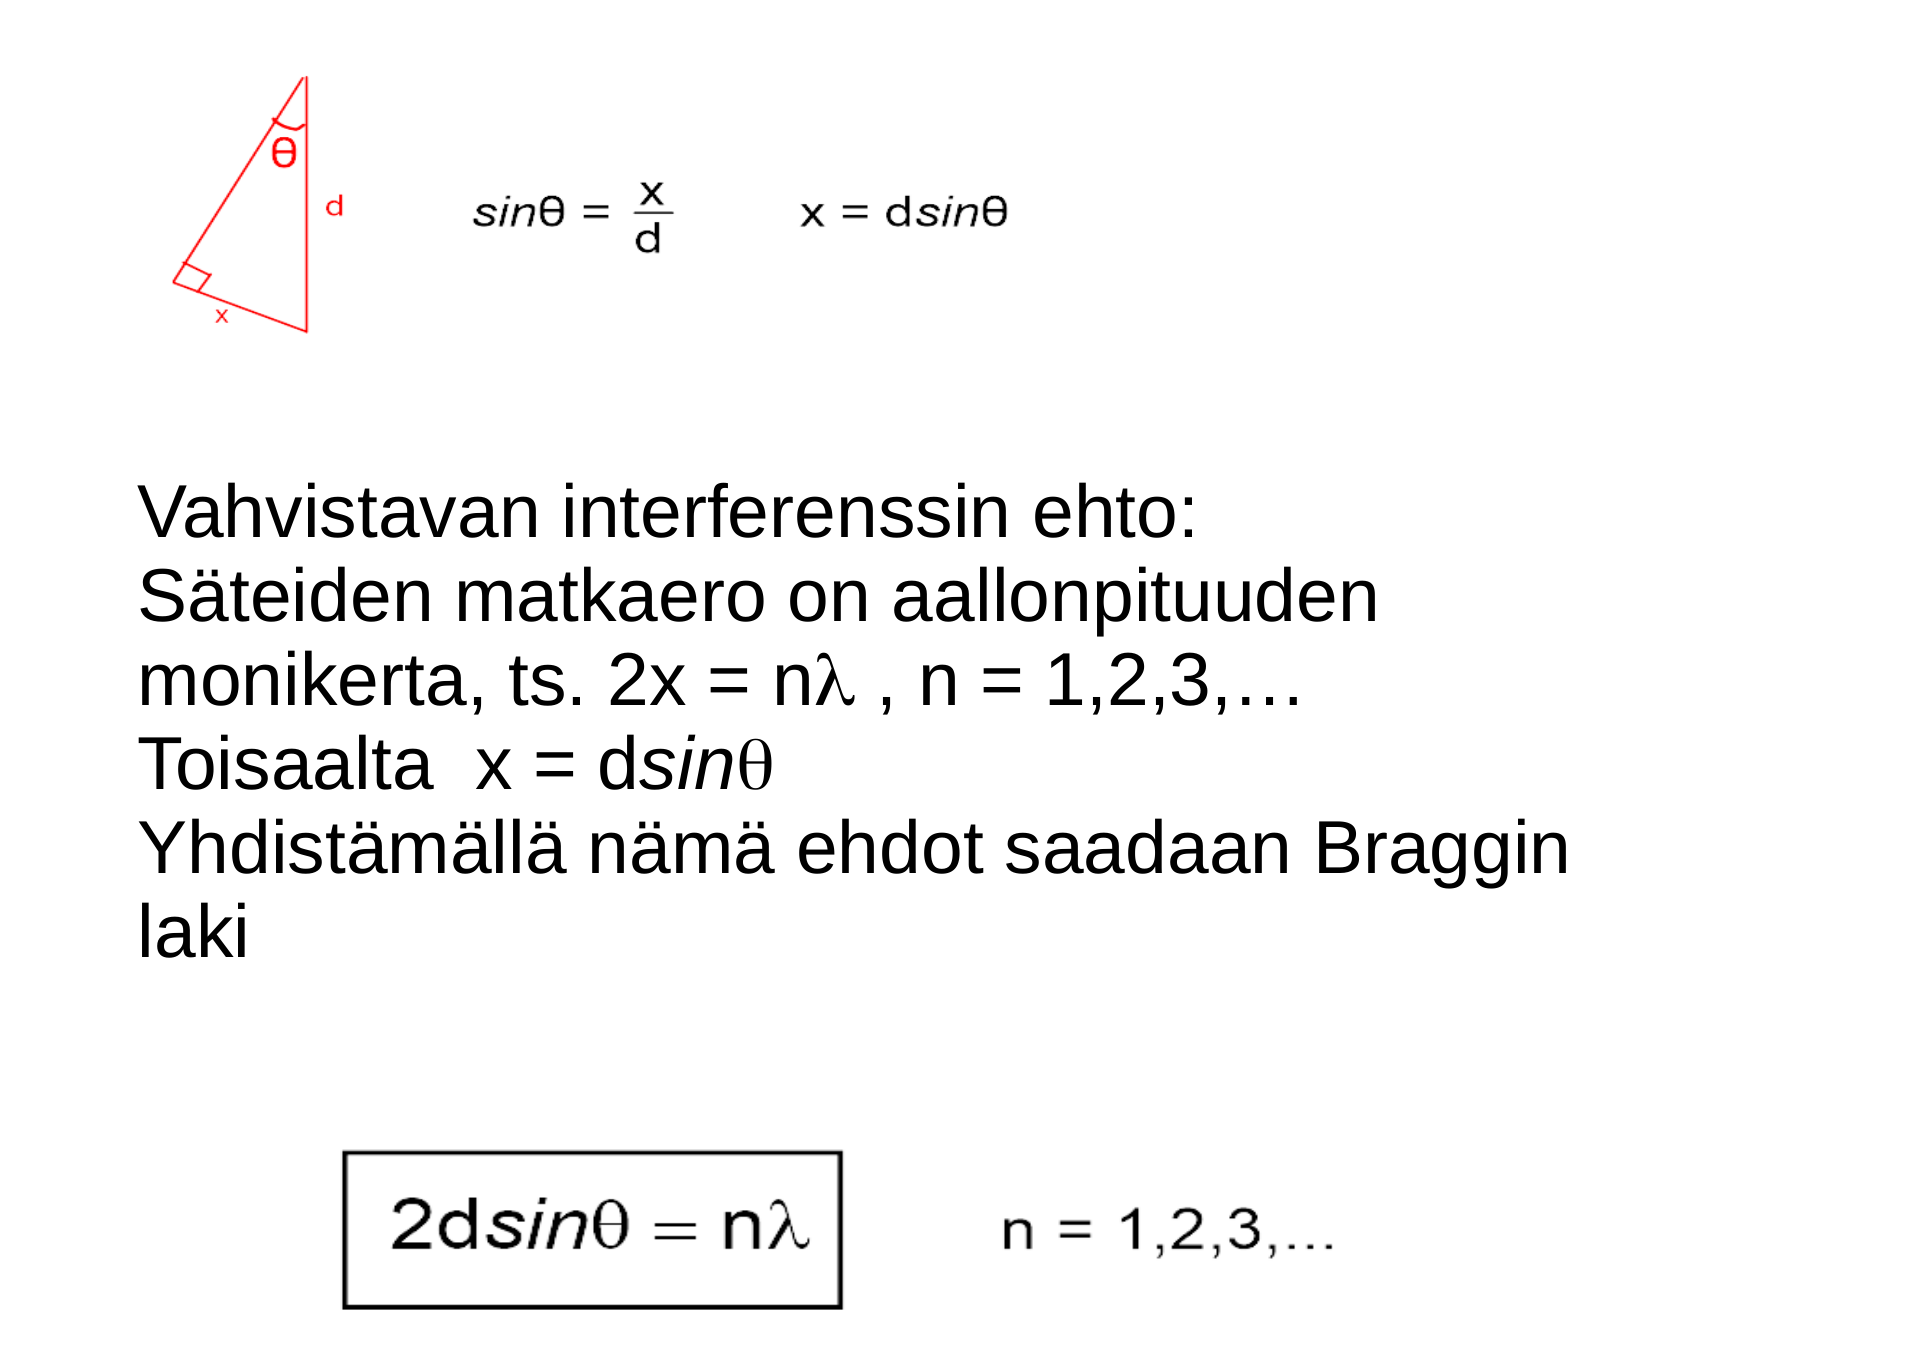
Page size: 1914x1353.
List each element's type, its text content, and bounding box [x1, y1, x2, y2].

text_box Vahvistavan interferenssin ehto: Säteiden matkaero on aallonpituuden monikerta, ts. 2x = nl , n = 1,2,3,… Toisaalta x = dsinq Yhdistämällä nämä ehdot saadaan Braggin laki [122, 461, 1636, 1045]
picture [144, 47, 1053, 387]
picture [315, 1123, 1379, 1325]
